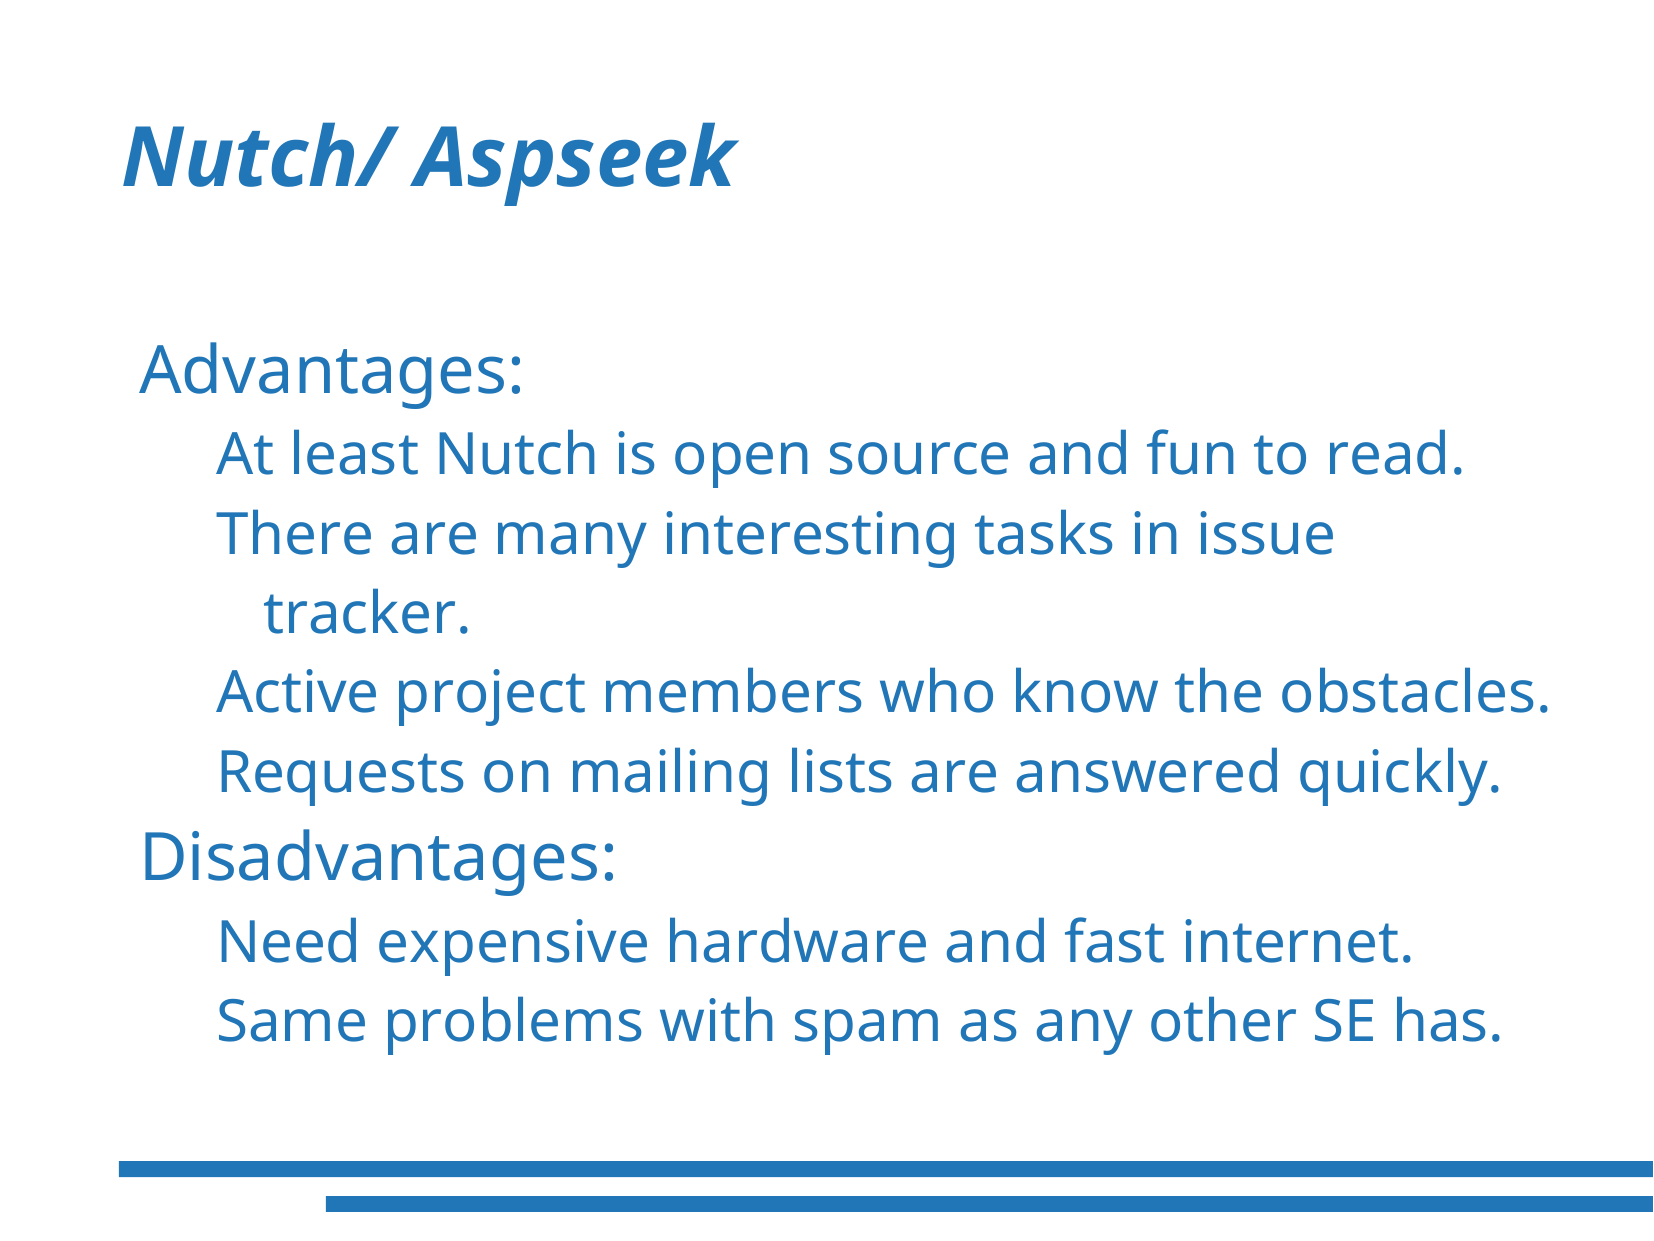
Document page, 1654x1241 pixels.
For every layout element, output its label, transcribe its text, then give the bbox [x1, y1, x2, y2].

list Advantages: At least Nutch is open source and fun to read. There are many interesting tasks in issue tracker. Active project members who know the obstacles. Requests on mailing lists are answered quickly. Disadvantages: Need expensive hardware and fast internet. Same problems with spam as any other SE has. [121, 322, 1561, 1133]
title Nutch/ Aspseek [121, 50, 1534, 258]
